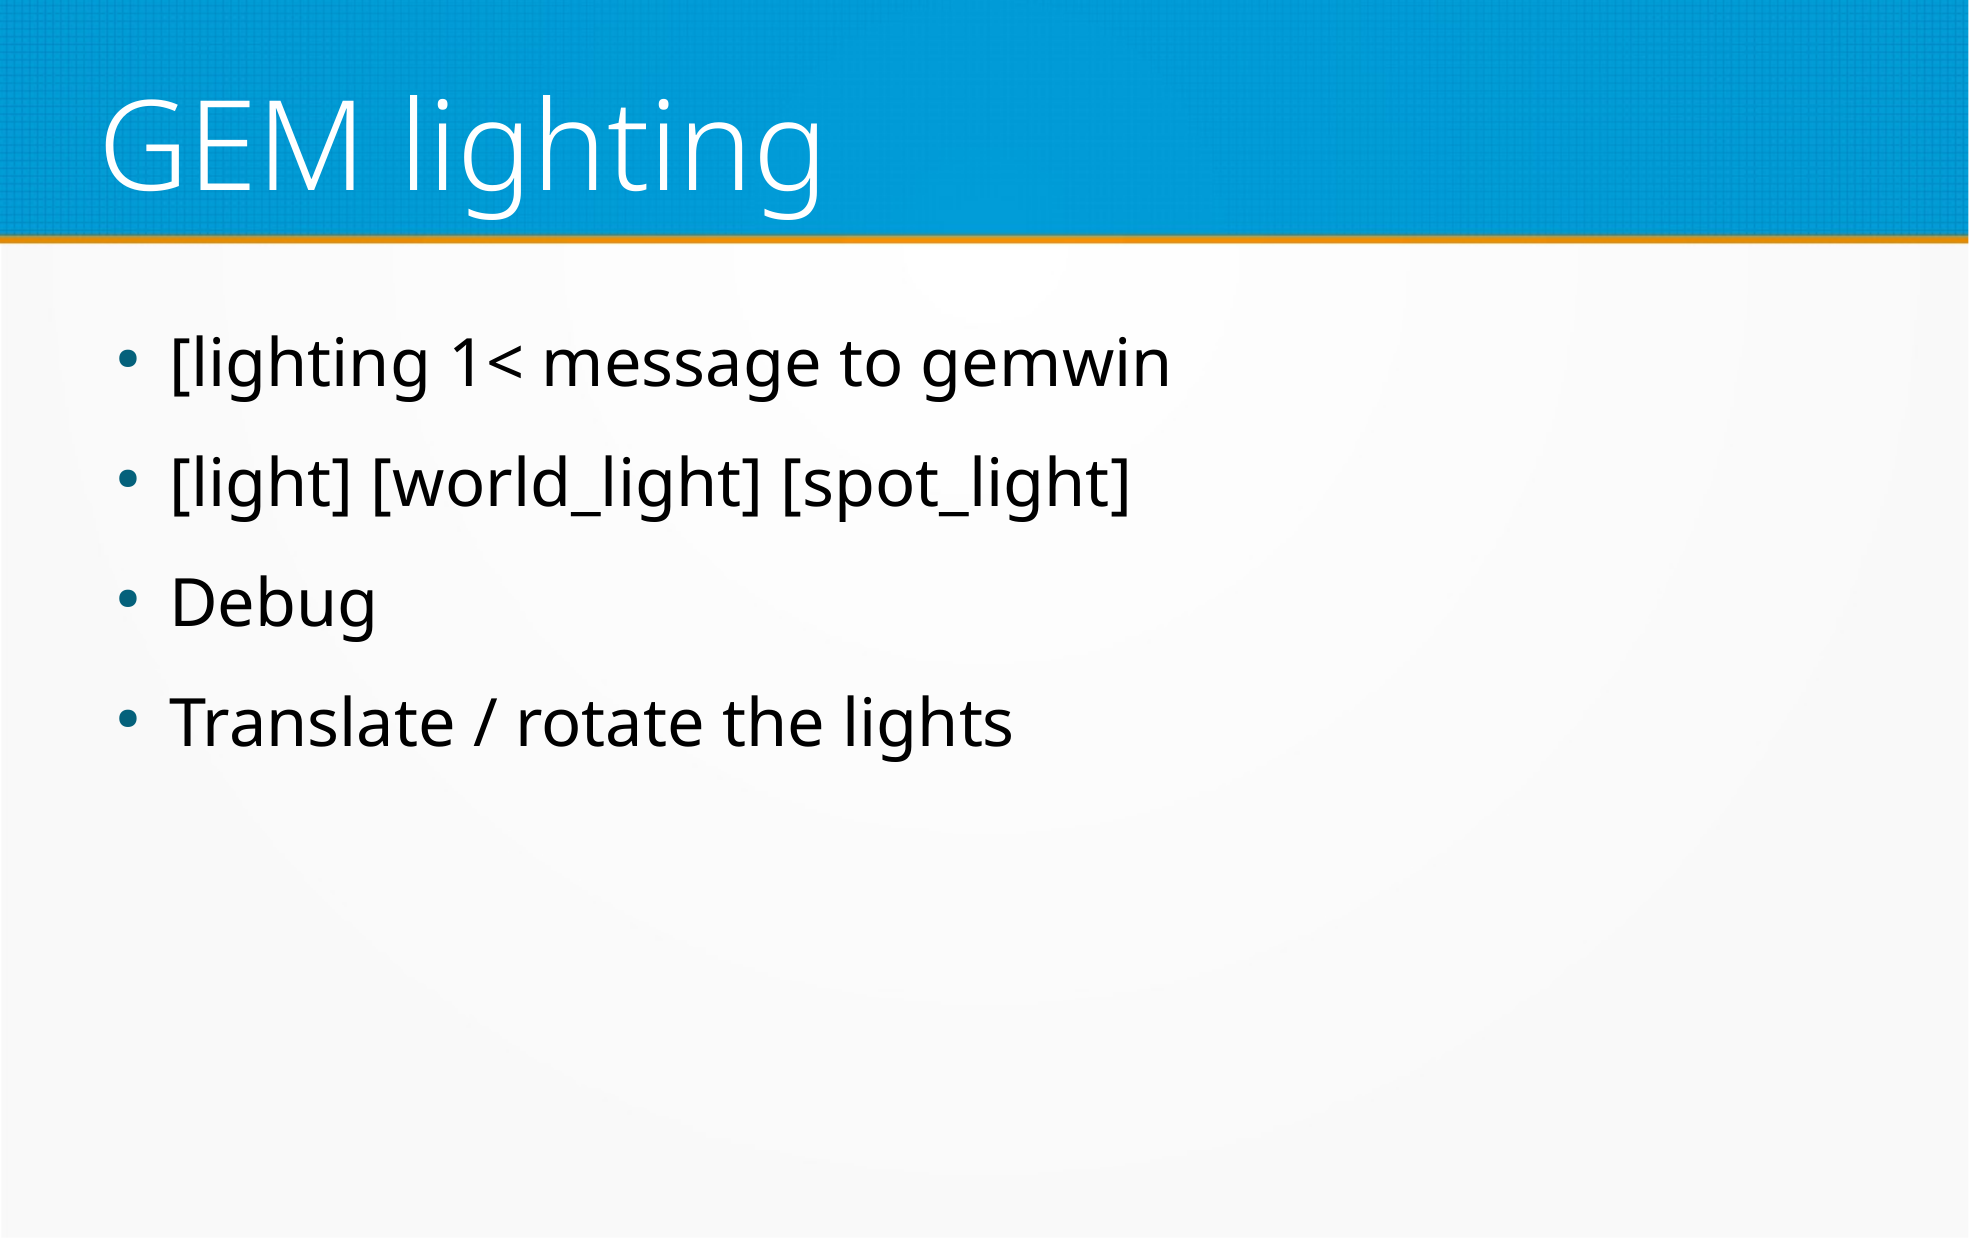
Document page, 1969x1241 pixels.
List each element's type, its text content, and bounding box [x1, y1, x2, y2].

picture [0, 233, 1969, 1241]
list [lighting 1< message to gemwin [light] [world_light] [spot_light] Debug Translate / rotate the lights [98, 315, 1861, 1081]
title GEM lighting [98, 19, 1870, 227]
